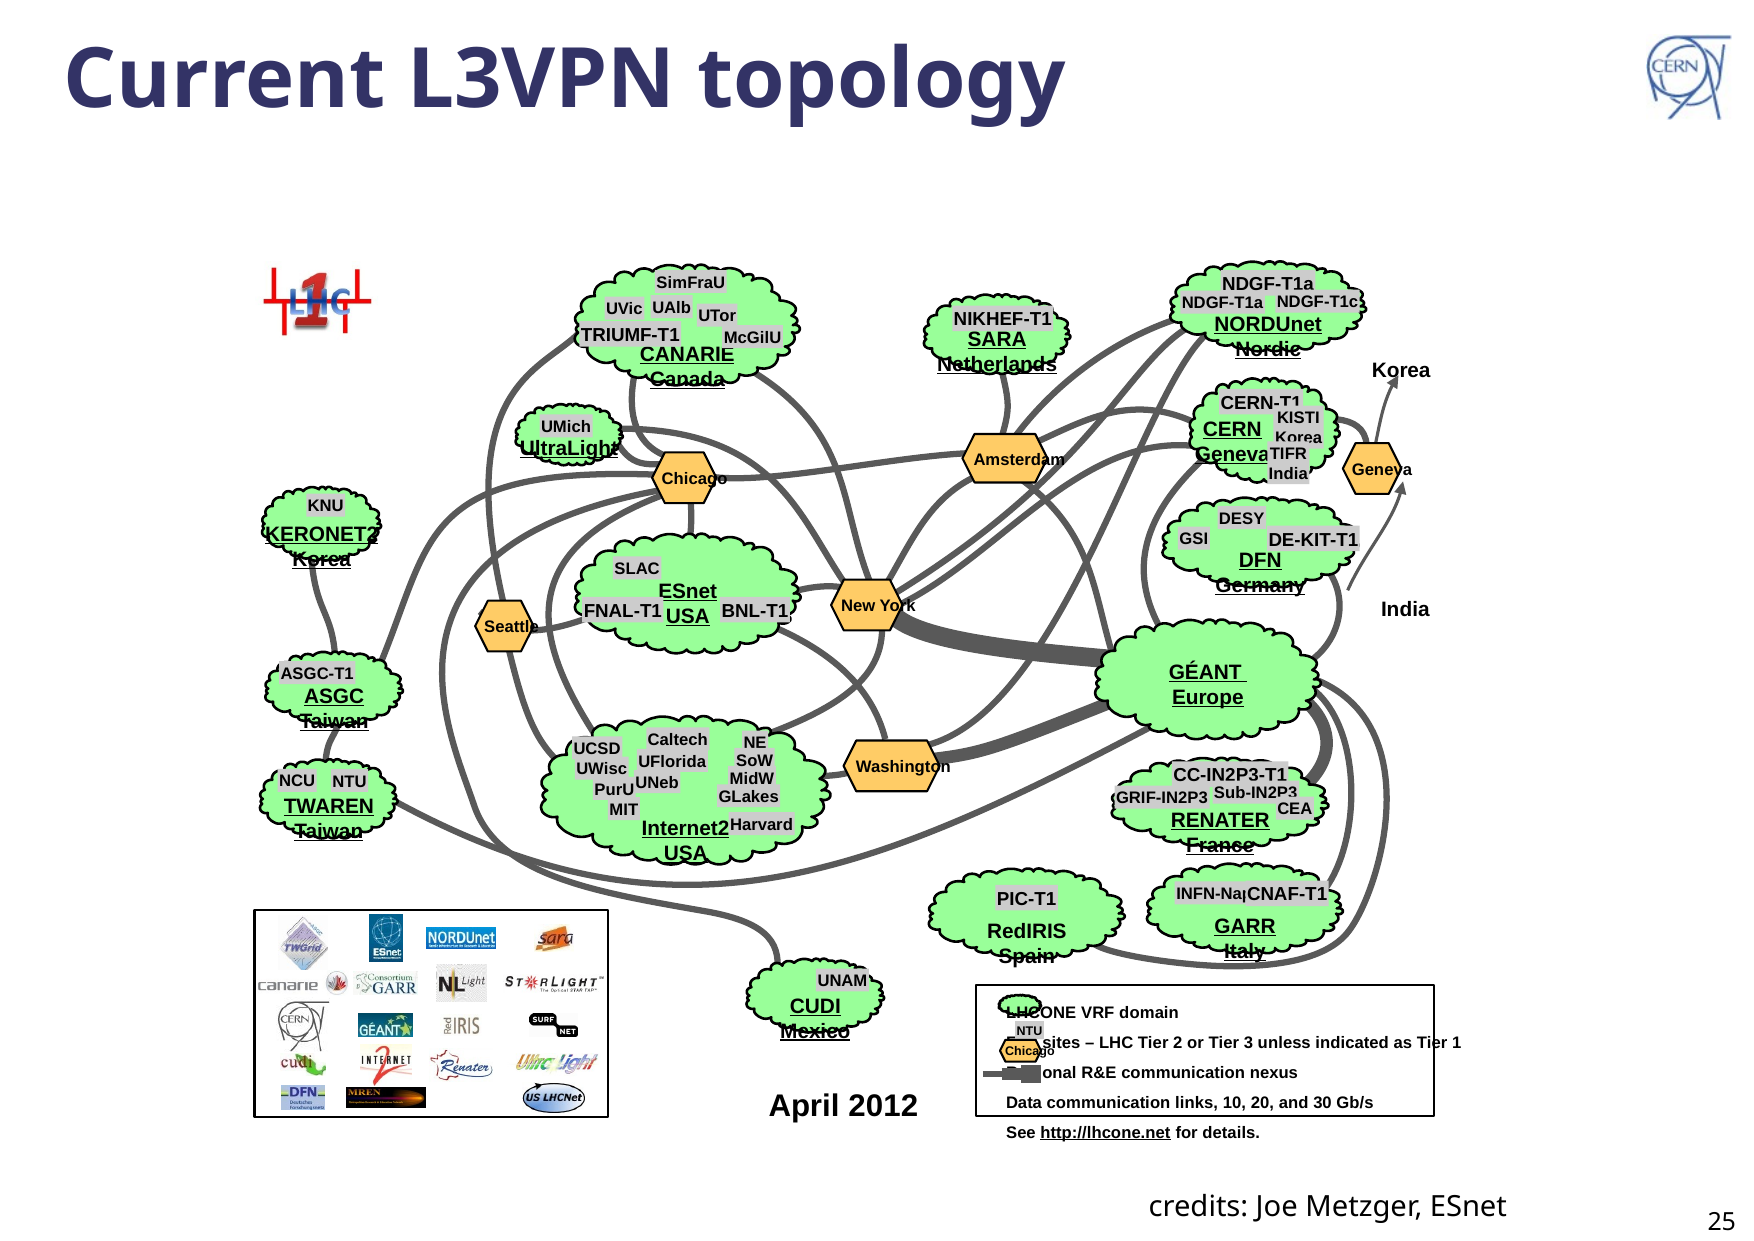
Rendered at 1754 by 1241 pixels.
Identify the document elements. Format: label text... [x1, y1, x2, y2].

text_box [284, 759, 398, 819]
text_box [265, 486, 379, 513]
text_box [1226, 474, 1267, 483]
text_box UAlb [650, 295, 693, 319]
text_box INFN-Nap [1174, 881, 1245, 905]
text_box credits: Joe Metzger, ESnet [1133, 1177, 1512, 1229]
text_box SLAC [612, 556, 662, 580]
text_box [541, 741, 626, 856]
text_box UWisc [574, 756, 629, 780]
text_box [975, 984, 991, 1077]
text_box ASGC Taiwan [284, 675, 384, 741]
picture [426, 931, 496, 949]
text_box UNeb [633, 770, 681, 794]
picture [374, 935, 379, 943]
text_box CEA [1275, 796, 1314, 820]
text_box CERN Geneva [1180, 408, 1273, 474]
text_box UVic [604, 296, 645, 320]
text_box [574, 264, 800, 376]
text_box CANARIE Canada [625, 332, 750, 398]
text_box TRIUMF-T1 [579, 321, 682, 347]
picture [358, 1013, 413, 1037]
text_box RENATER France [1156, 799, 1285, 865]
text_box CNAF-T1 [1245, 880, 1329, 907]
text_box [254, 910, 609, 1077]
text_box Amsterdam [962, 433, 1047, 483]
text_box [1095, 619, 1321, 740]
text_box Korea [1357, 349, 1446, 390]
text_box CERN-T1 [1219, 388, 1304, 415]
picture [369, 934, 403, 962]
text_box SimFraU [654, 270, 727, 293]
text_box NDGF-T1a [1180, 290, 1265, 314]
text_box NDGF-T1a [1220, 270, 1316, 296]
text_box [866, 975, 885, 1022]
text_box Seattle [475, 600, 533, 652]
text_box UFlorida [636, 748, 708, 772]
text_box [1337, 290, 1367, 339]
text_box [1162, 497, 1348, 575]
picture [436, 964, 487, 1002]
text_box RedIRIS Spain [972, 910, 1082, 976]
text_box [587, 347, 625, 372]
text_box NTU [1015, 1021, 1044, 1040]
text_box PIC-T1 [995, 884, 1058, 911]
text_box Harvard [728, 812, 795, 836]
text_box BNL-T1 [720, 596, 790, 623]
text_box [1196, 378, 1340, 473]
text_box [929, 294, 1050, 318]
text_box [1285, 767, 1329, 840]
text_box McGilU [722, 325, 783, 349]
text_box [1146, 865, 1319, 948]
text_box [289, 651, 403, 715]
text_box NDGF-T1c [1275, 289, 1360, 313]
text_box [1170, 261, 1356, 335]
text_box Washington [843, 740, 940, 792]
text_box Sub-IN2P3 [1212, 780, 1300, 804]
text_box [1111, 809, 1156, 837]
text_box GSI [1177, 526, 1210, 550]
text_box [265, 665, 284, 712]
picture [255, 261, 380, 340]
text_box [259, 771, 277, 819]
text_box Chicago [652, 452, 716, 504]
picture [280, 1053, 326, 1076]
text_box MidW [728, 765, 776, 789]
text_box [518, 403, 621, 427]
text_box UMich [539, 414, 593, 438]
text_box [1189, 757, 1250, 761]
picture [353, 971, 418, 995]
text_box [589, 623, 787, 654]
text_box DESY [1217, 506, 1267, 530]
text_box CC-IN2P3-T1 [1171, 761, 1289, 787]
text_box KERONET2 Korea [250, 513, 393, 578]
text_box PurU [592, 776, 636, 800]
picture [440, 1014, 482, 1036]
text_box Internet2 USA [626, 807, 745, 873]
text_box [592, 716, 831, 861]
text_box GRIF-IN2P3 [1114, 785, 1210, 809]
text_box FNAL-T1 [582, 596, 664, 623]
text_box ASGC-T1 [279, 661, 356, 685]
title Current L3VPN topology [63, 0, 1621, 166]
text_box New York [831, 579, 902, 631]
text_box [1265, 296, 1275, 303]
text_box Caltech [646, 727, 710, 751]
picture [534, 924, 574, 952]
text_box [574, 533, 801, 615]
text_box SARA Netherlands [922, 318, 1072, 384]
text_box UNAM [815, 968, 869, 992]
picture [257, 915, 349, 996]
picture [429, 1048, 493, 1077]
text_box DE-KIT-T1 [1267, 525, 1360, 552]
text_box GARR Italy [1199, 905, 1291, 970]
text_box Geneva [1342, 443, 1401, 494]
text_box April 2012 [249, 1077, 1438, 1130]
picture [276, 997, 330, 1052]
text_box KNU [306, 493, 346, 517]
text_box GÉANT Europe [1153, 650, 1262, 716]
picture [373, 919, 382, 929]
text_box TWAREN Taiwan [269, 785, 389, 851]
text_box India [1366, 588, 1445, 628]
text_box LHCONE VRF domain End sites – LHC Tier 2 or Tier 3 unless indicated as Tier 1 Regional R&E communication nexus Data communication links, 10, 20, and 30 Gb/s See http://lhcone.net for details. [991, 984, 1477, 1149]
text_box [1119, 762, 1171, 785]
text_box CUDI Mexico [765, 984, 866, 1050]
text_box MIT [607, 797, 640, 821]
text_box SoW [734, 747, 775, 771]
text_box TIFR India [1267, 441, 1310, 485]
text_box ESnet USA [643, 570, 732, 635]
picture [360, 1044, 412, 1077]
text_box NTU [331, 769, 369, 792]
picture [507, 1053, 601, 1077]
text_box [746, 958, 864, 1019]
text_box NIKHEF-T1 [952, 305, 1054, 332]
text_box UltraLight [505, 427, 634, 468]
text_box NCU [277, 768, 317, 792]
text_box GLakes [717, 784, 781, 808]
picture [529, 1013, 578, 1037]
text_box Chicago [999, 1039, 1041, 1062]
text_box UTor [696, 303, 738, 327]
text_box DFN Germany [1200, 539, 1321, 604]
picture [503, 974, 604, 993]
text_box [1321, 552, 1354, 578]
picture [1646, 34, 1732, 120]
text_box NORDUnet Nordic [1199, 303, 1337, 368]
text_box NE [742, 730, 769, 747]
text_box [928, 868, 1125, 951]
text_box UCSD [572, 736, 623, 760]
text_box KISTI Korea [1273, 405, 1324, 449]
text_box [1291, 890, 1343, 947]
